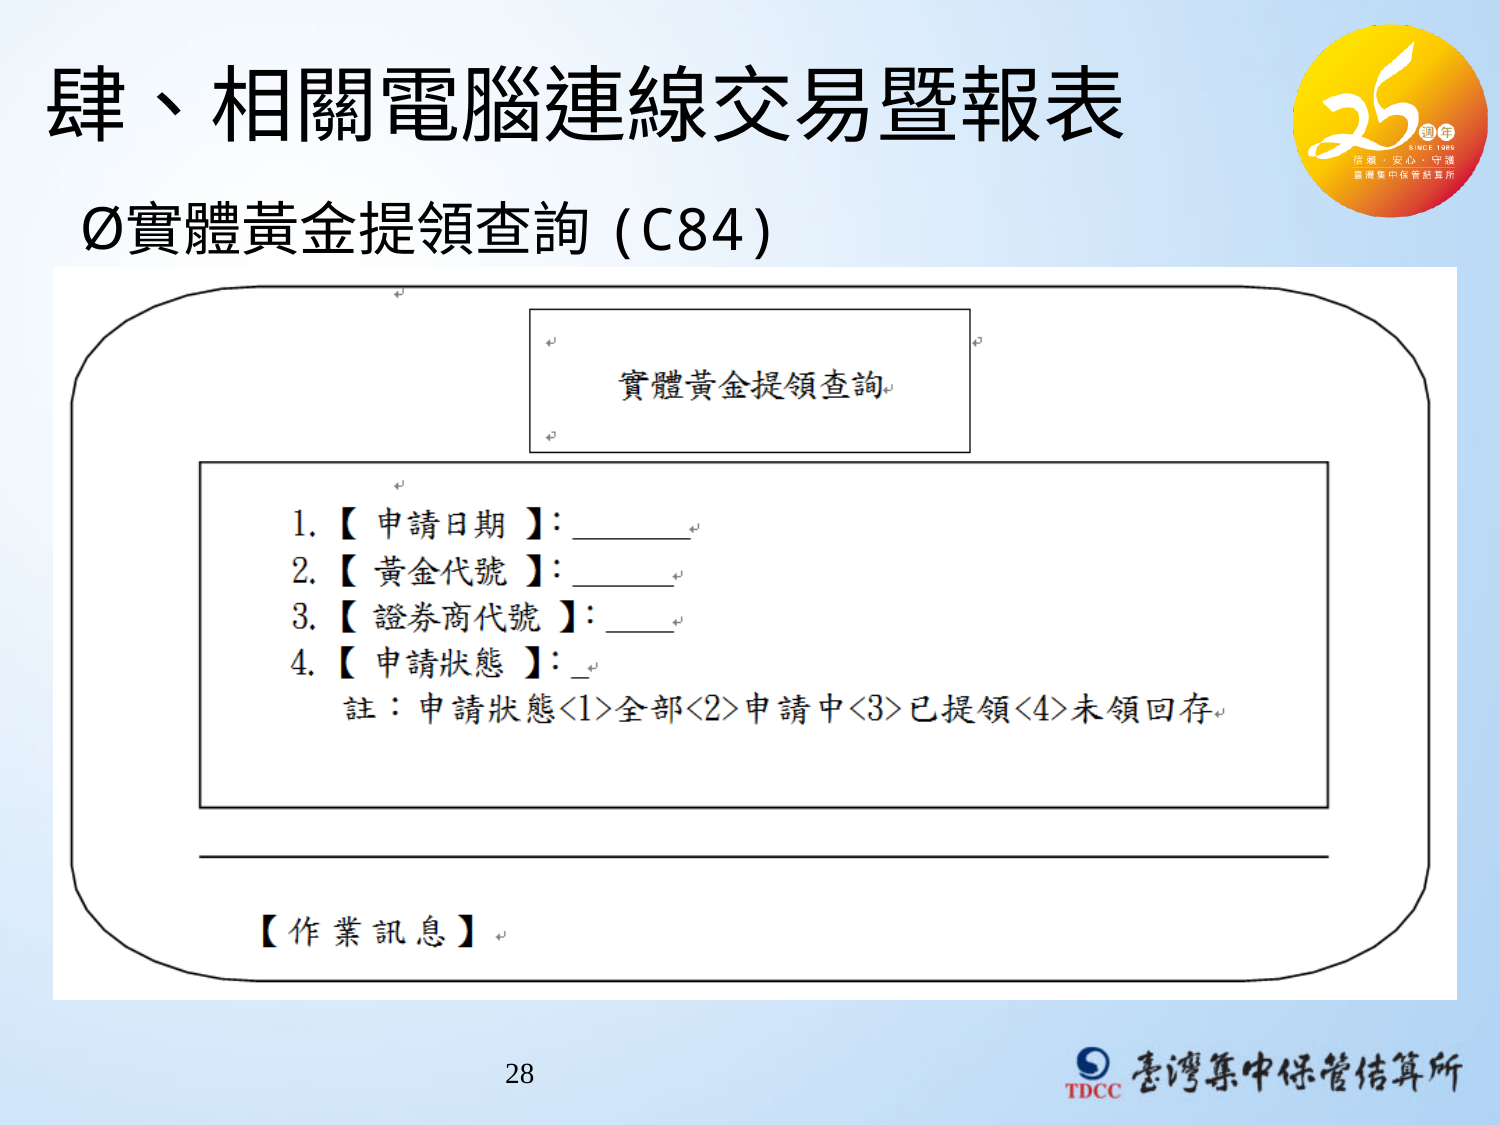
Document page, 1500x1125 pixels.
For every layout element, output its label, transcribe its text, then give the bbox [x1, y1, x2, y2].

text_box 實體黃金提領查詢(C84) [64, 184, 869, 270]
title 肆、相關電腦連線交易暨報表 [29, 45, 1426, 173]
text_box [490, 1046, 841, 1125]
picture [53, 267, 1457, 1000]
